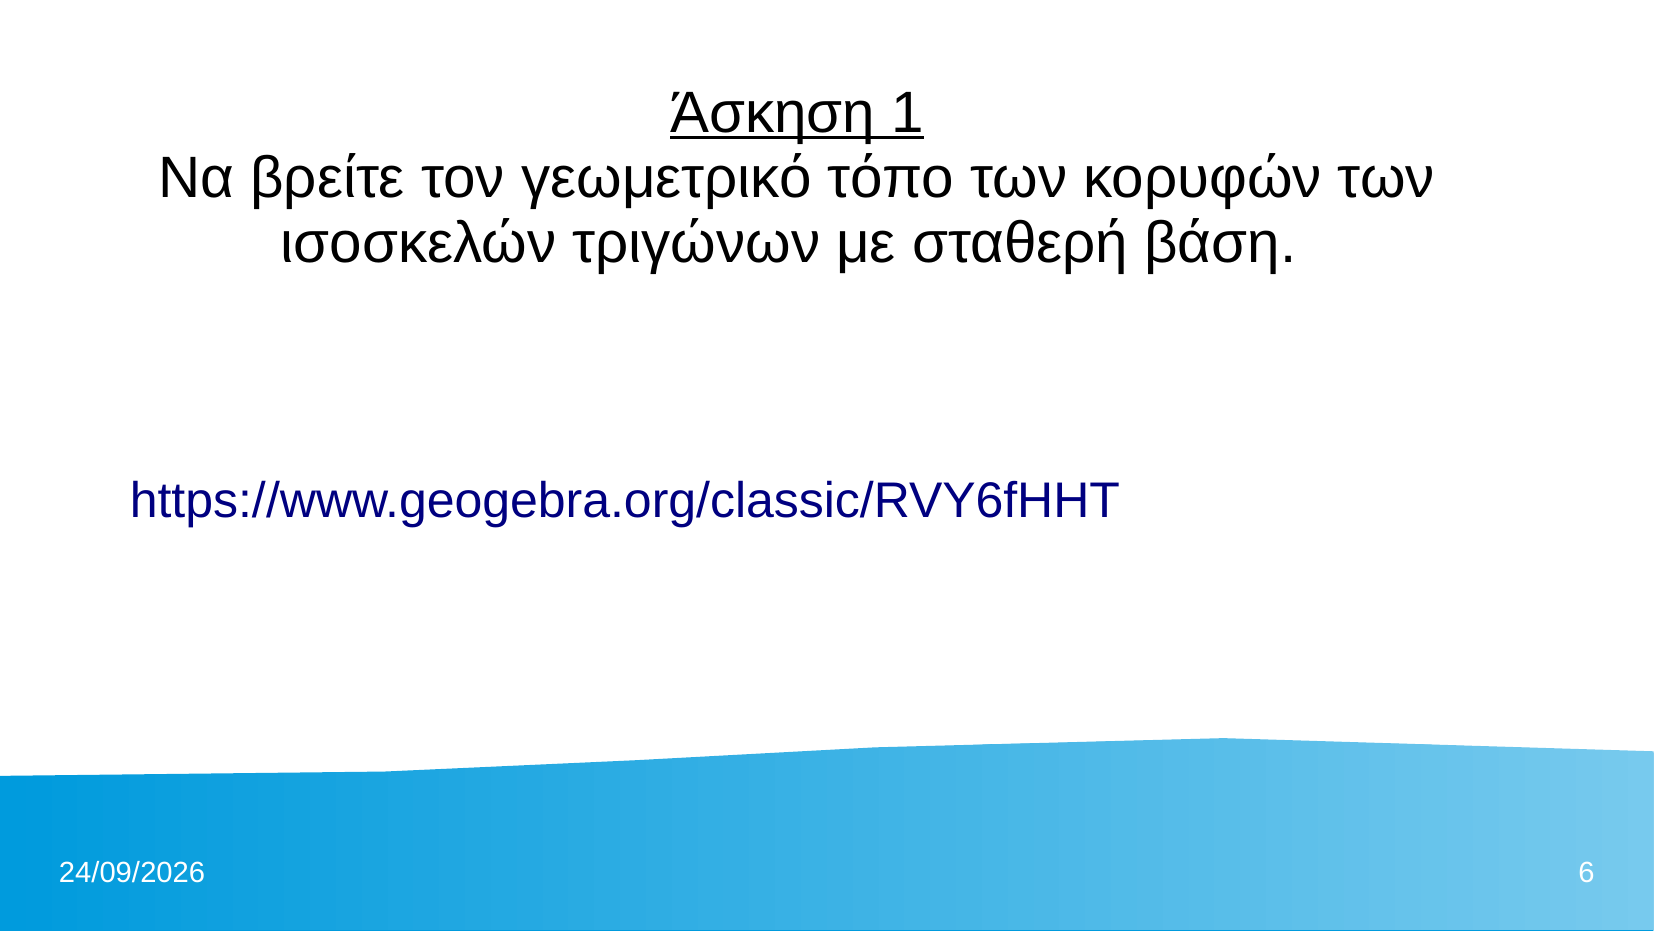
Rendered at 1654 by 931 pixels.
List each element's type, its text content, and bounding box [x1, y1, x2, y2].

title Άσκηση 1 Να βρείτε τον γεωμετρικό τόπο των κορυφών των ισοσκελών τριγώνων με σταθερή βάση. [59, 79, 1536, 275]
list https://www.geogebra.org/classic/RVY6fHHT [58, 472, 1595, 739]
